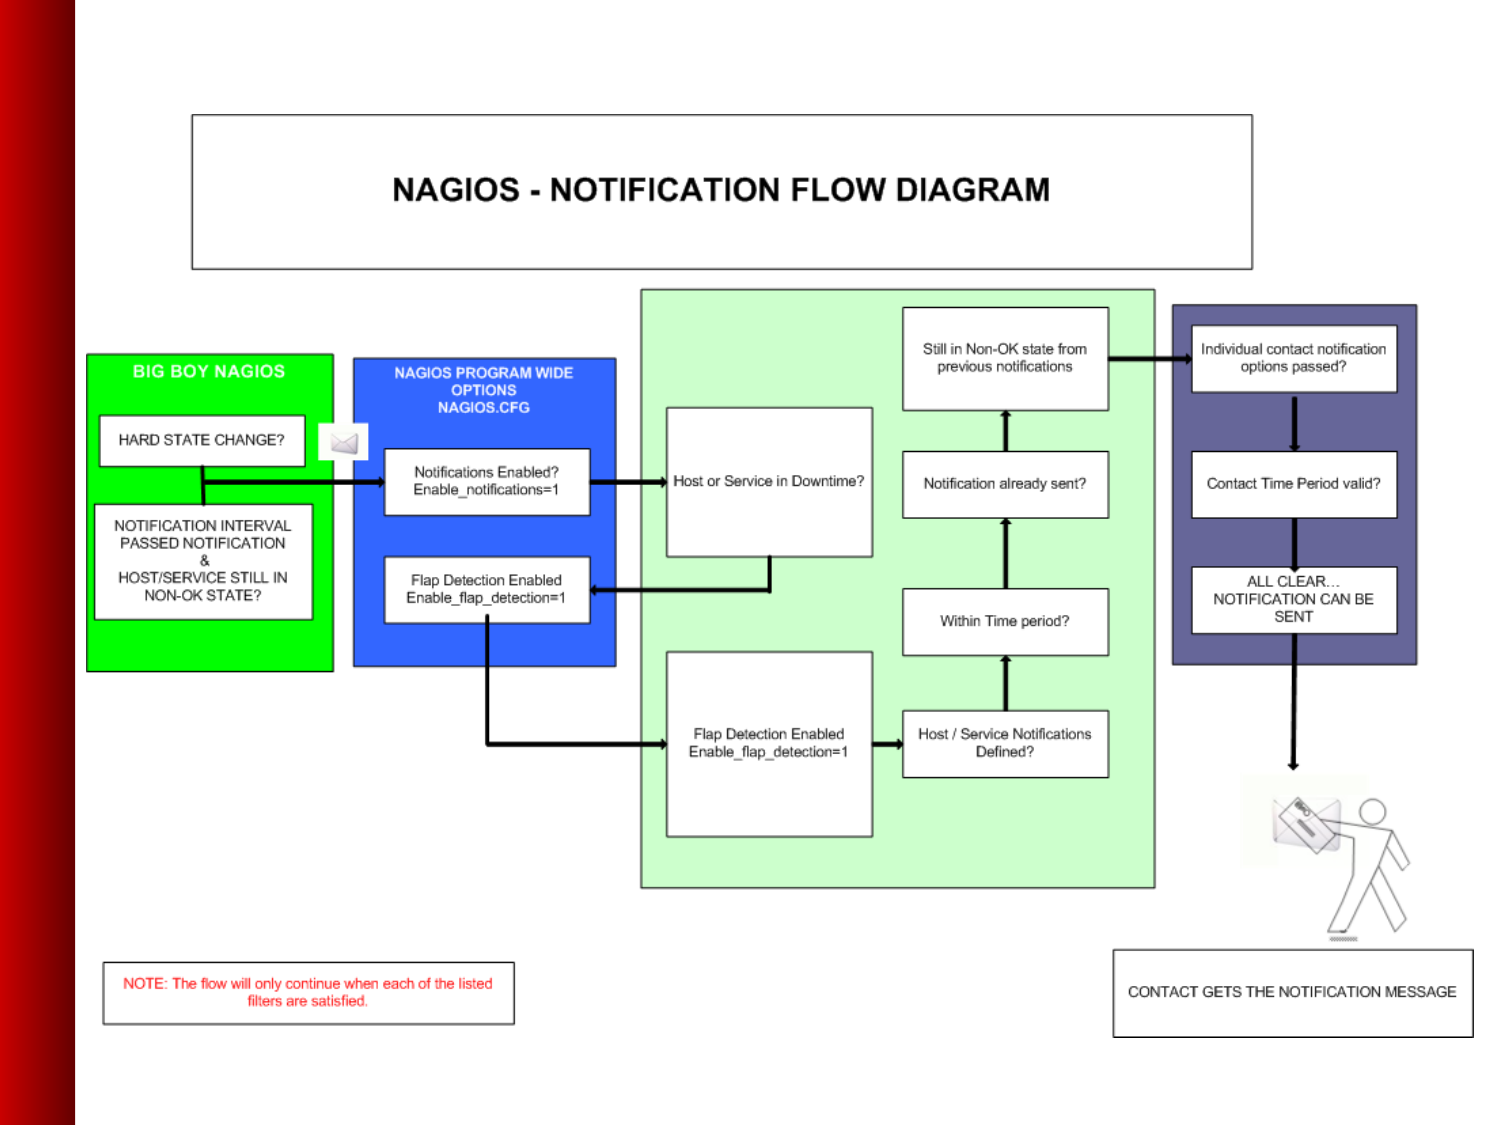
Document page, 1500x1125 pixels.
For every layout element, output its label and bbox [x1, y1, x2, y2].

picture [86, 114, 1474, 1038]
